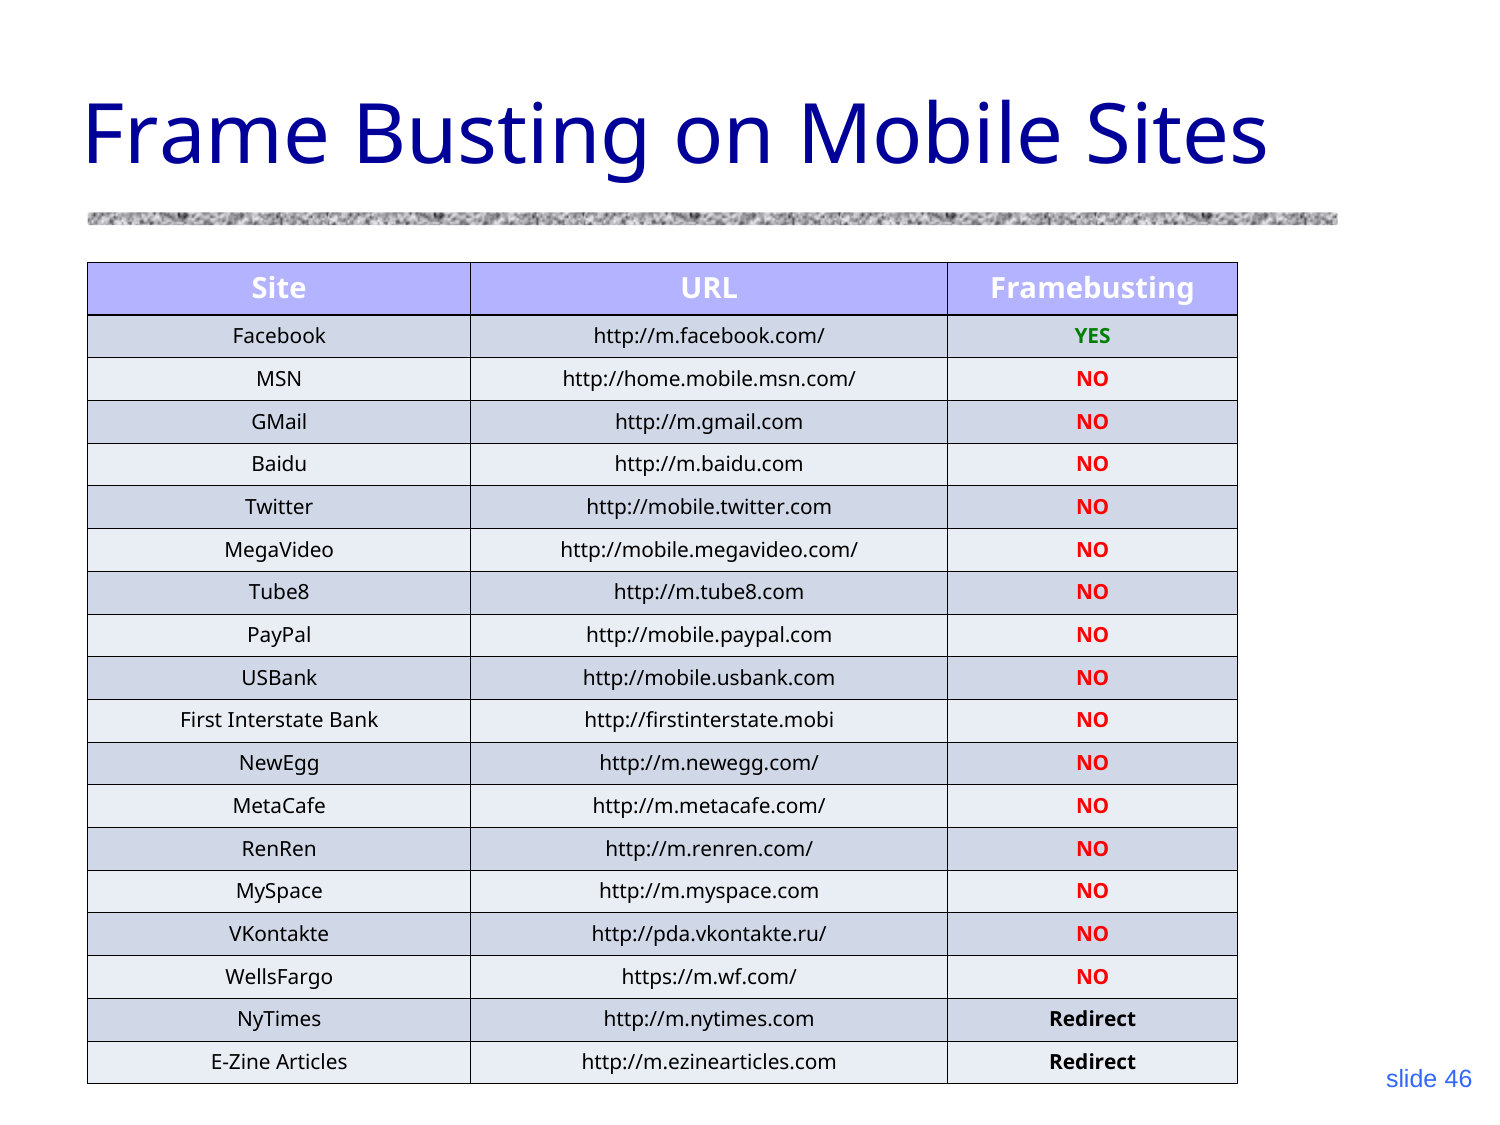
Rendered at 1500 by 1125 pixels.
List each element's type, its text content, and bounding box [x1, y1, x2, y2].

table_cell http://m.newegg.com/ [471, 743, 947, 784]
table_cell YES [948, 316, 1237, 357]
table_cell http://firstinterstate.mobi [471, 700, 947, 742]
table_cell NO [948, 657, 1237, 699]
table_cell NO [948, 871, 1237, 912]
table_cell http://m.baidu.com [471, 444, 947, 485]
table_cell http://mobile.megavideo.com/ [471, 529, 947, 571]
table_cell http://mobile.twitter.com [471, 486, 947, 528]
table_cell http://mobile.usbank.com [471, 657, 947, 699]
table_cell NyTimes [88, 999, 470, 1041]
table_cell NO [948, 828, 1237, 870]
table_cell MegaVideo [88, 529, 470, 571]
table_cell http://m.gmail.com [471, 401, 947, 443]
table_cell MySpace [88, 871, 470, 912]
table_cell https://m.wf.com/ [471, 956, 947, 998]
table_cell NO [948, 572, 1237, 614]
table_cell http://m.nytimes.com [471, 999, 947, 1041]
table_cell http://pda.vkontakte.ru/ [471, 913, 947, 955]
table_cell MetaCafe [88, 785, 470, 827]
table_cell http://home.mobile.msn.com/ [471, 358, 947, 400]
table_cell E-Zine Articles [88, 1042, 470, 1083]
table_cell NO [948, 358, 1237, 400]
table_cell http://mobile.paypal.com [471, 615, 947, 656]
table_cell PayPal [88, 615, 470, 656]
table_header Framebusting [948, 263, 1237, 314]
table_cell http://m.myspace.com [471, 871, 947, 912]
table_header Site [88, 263, 470, 314]
table_cell Twitter [88, 486, 470, 528]
table_cell Redirect [948, 999, 1237, 1041]
table_cell First Interstate Bank [88, 700, 470, 742]
table_cell VKontakte [88, 913, 470, 955]
table_cell http://m.ezinearticles.com [471, 1042, 947, 1083]
table_cell NO [948, 486, 1237, 528]
table_cell NO [948, 743, 1237, 784]
text_box slide <number> [1174, 1025, 1488, 1101]
table_cell MSN [88, 358, 470, 400]
table_cell USBank [88, 657, 470, 699]
table_cell NO [948, 956, 1237, 998]
table_cell Tube8 [88, 572, 470, 614]
table_cell NewEgg [88, 743, 470, 784]
table_cell http://m.tube8.com [471, 572, 947, 614]
table_cell RenRen [88, 828, 470, 870]
table_cell Facebook [88, 316, 470, 357]
table_cell NO [948, 700, 1237, 742]
table_cell GMail [88, 401, 470, 443]
table_cell NO [948, 401, 1237, 443]
table_cell http://m.metacafe.com/ [471, 785, 947, 827]
table_cell NO [948, 913, 1237, 955]
table_cell WellsFargo [88, 956, 470, 998]
table_cell NO [948, 444, 1237, 485]
table_header URL [471, 263, 947, 314]
table_cell NO [948, 615, 1237, 656]
table_cell Baidu [88, 444, 470, 485]
text_box Frame Busting on Mobile Sites [66, 37, 1342, 188]
table_cell Redirect [948, 1042, 1174, 1083]
table_cell http://m.facebook.com/ [471, 316, 947, 357]
picture [87, 212, 1338, 226]
table_cell NO [948, 785, 1237, 827]
table_cell NO [948, 529, 1237, 571]
table_cell http://m.renren.com/ [471, 828, 947, 870]
